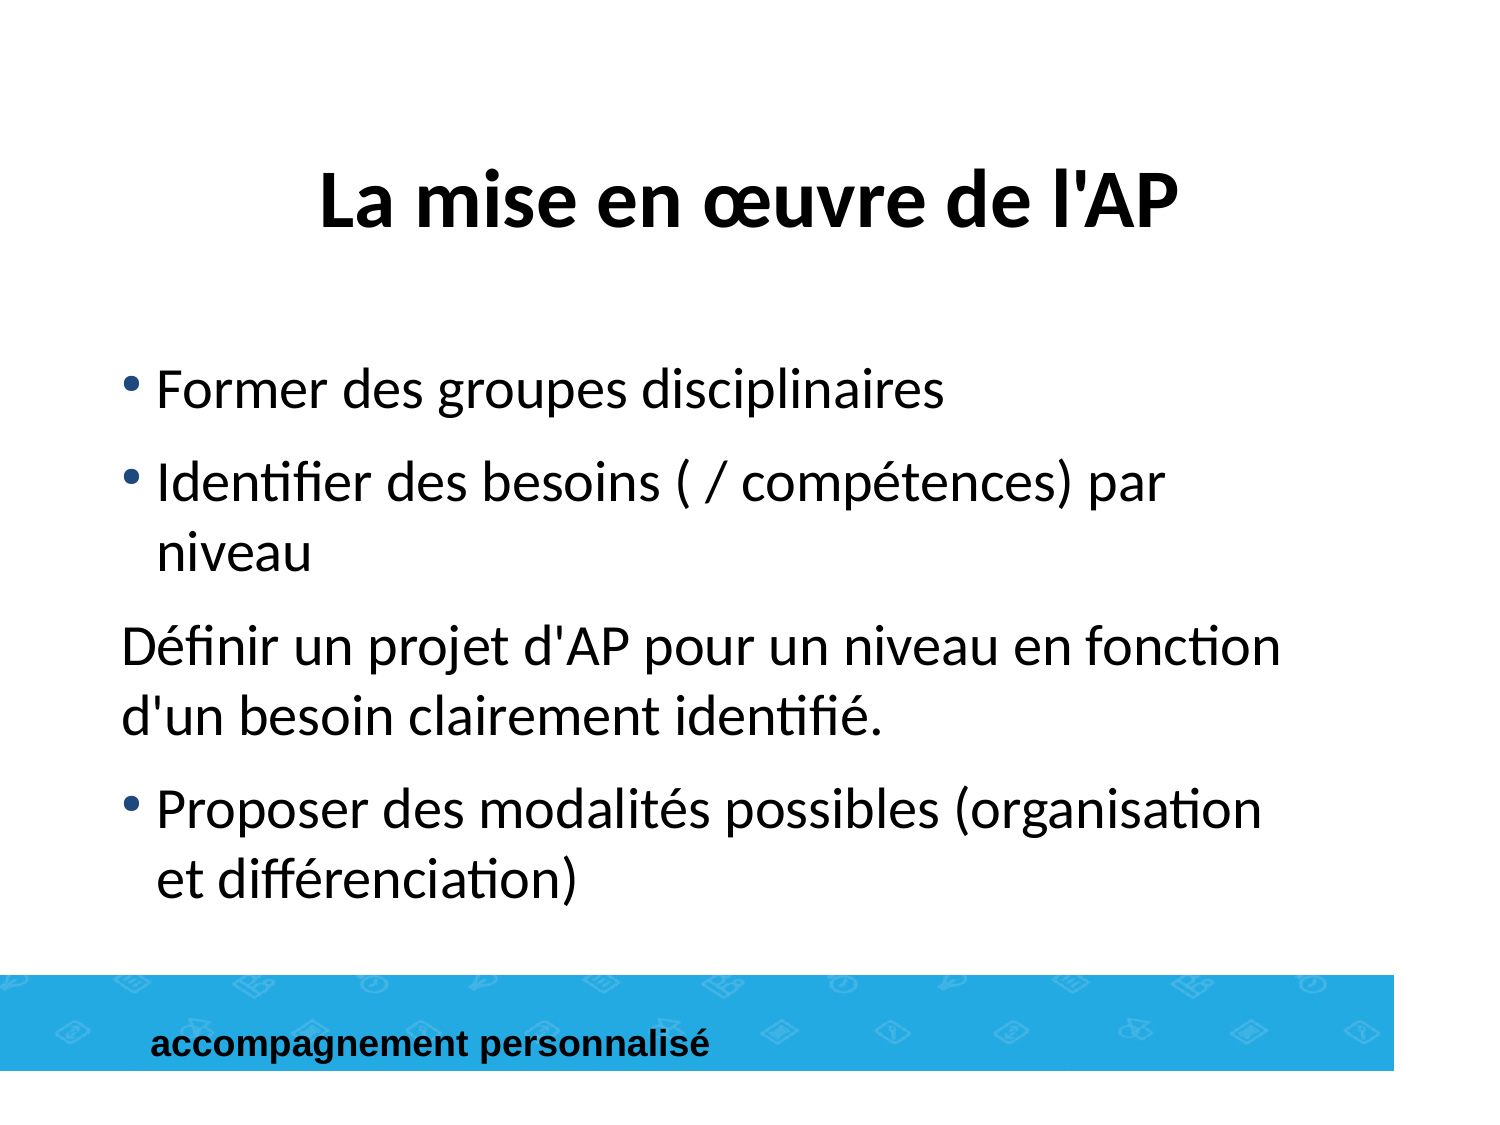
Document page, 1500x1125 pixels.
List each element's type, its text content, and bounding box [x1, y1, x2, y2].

text_box accompagnement personnalisé [135, 1011, 1353, 1072]
picture [0, 975, 1394, 1071]
title La mise en œuvre de l'AP [112, 137, 1388, 398]
text_box Former des groupes disciplinaires Identifier des besoins ( / compétences) par niveau Définir un projet d'AP pour un niveau en fonction d'un besoin clairement identifié. Proposer des modalités possibles (organisation et différenciation) [106, 342, 1335, 919]
